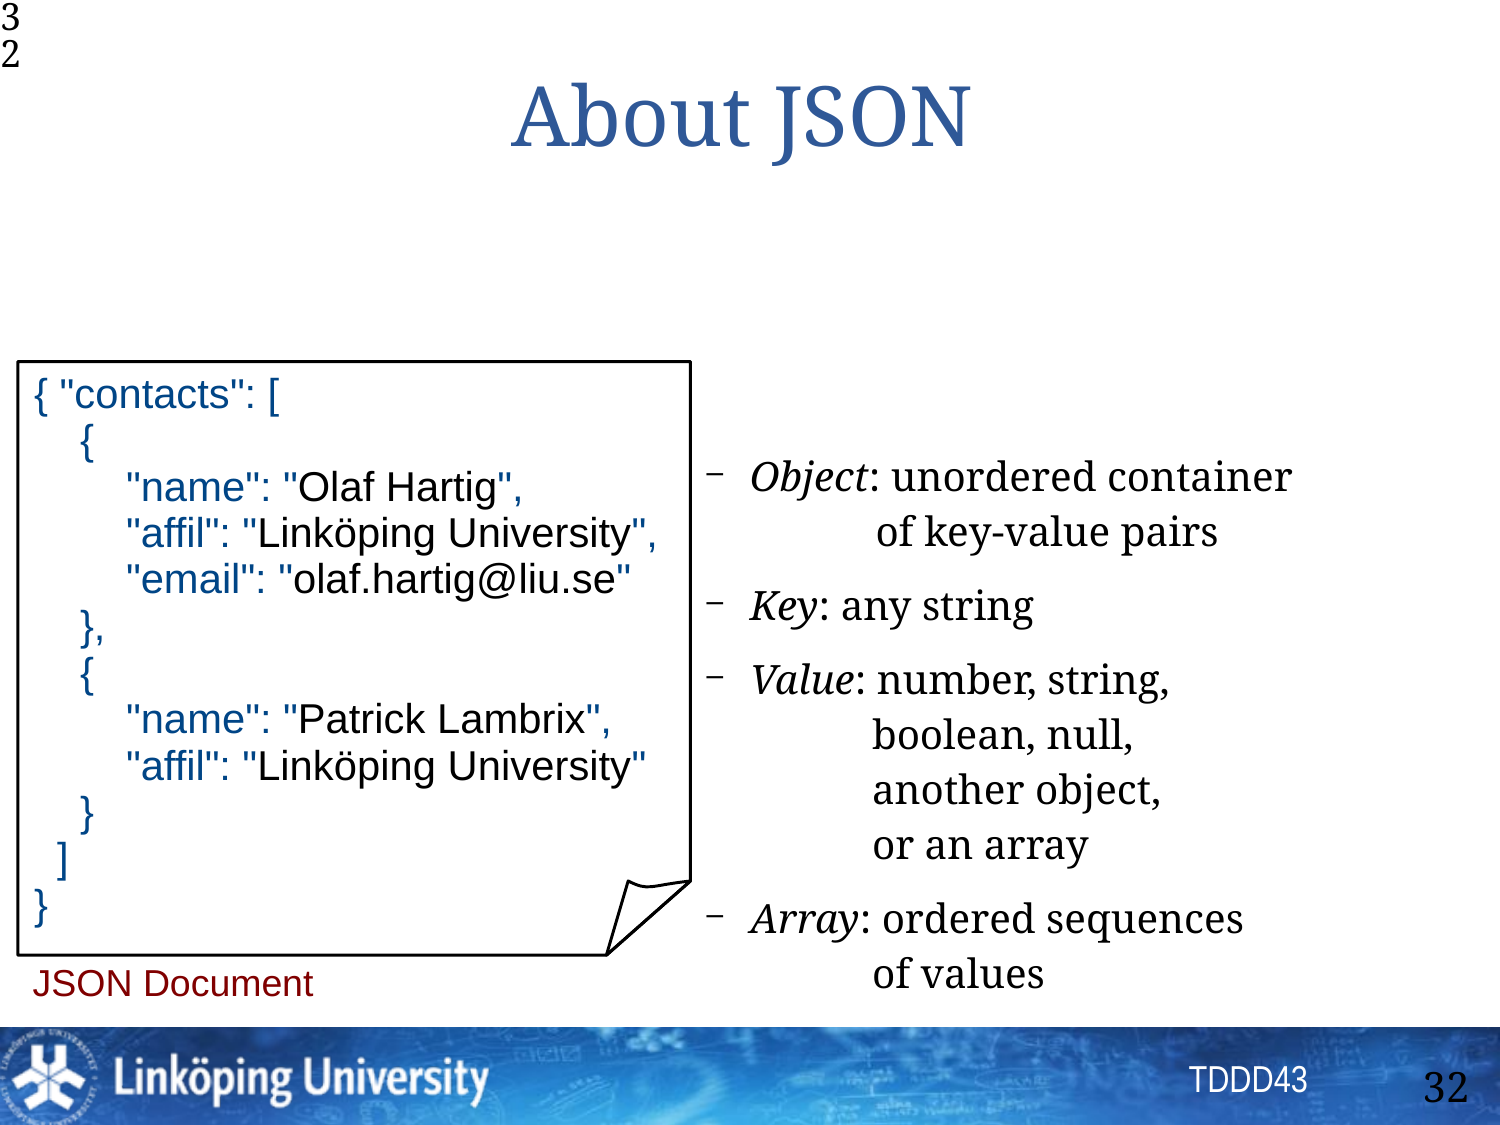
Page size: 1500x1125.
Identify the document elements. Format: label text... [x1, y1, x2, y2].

picture [0, 1027, 1500, 1125]
title About JSON [67, 30, 1418, 171]
list Object: unordered container of key-value pairs Key: any string Value: number, string, boolean, null, another object, or an array Array: ordered sequences of values [619, 361, 1441, 1014]
text_box <number> [1407, 1053, 1500, 1114]
text_box JSON Document [17, 955, 329, 1012]
text_box { "contacts": [ { "name": "Olaf Hartig", "affil": "Linköping University", "email": "olaf.hartig@liu.se" }, { "name": "Patrick Lambrix", "affil": "Linköping University" } ] } [17, 361, 619, 956]
